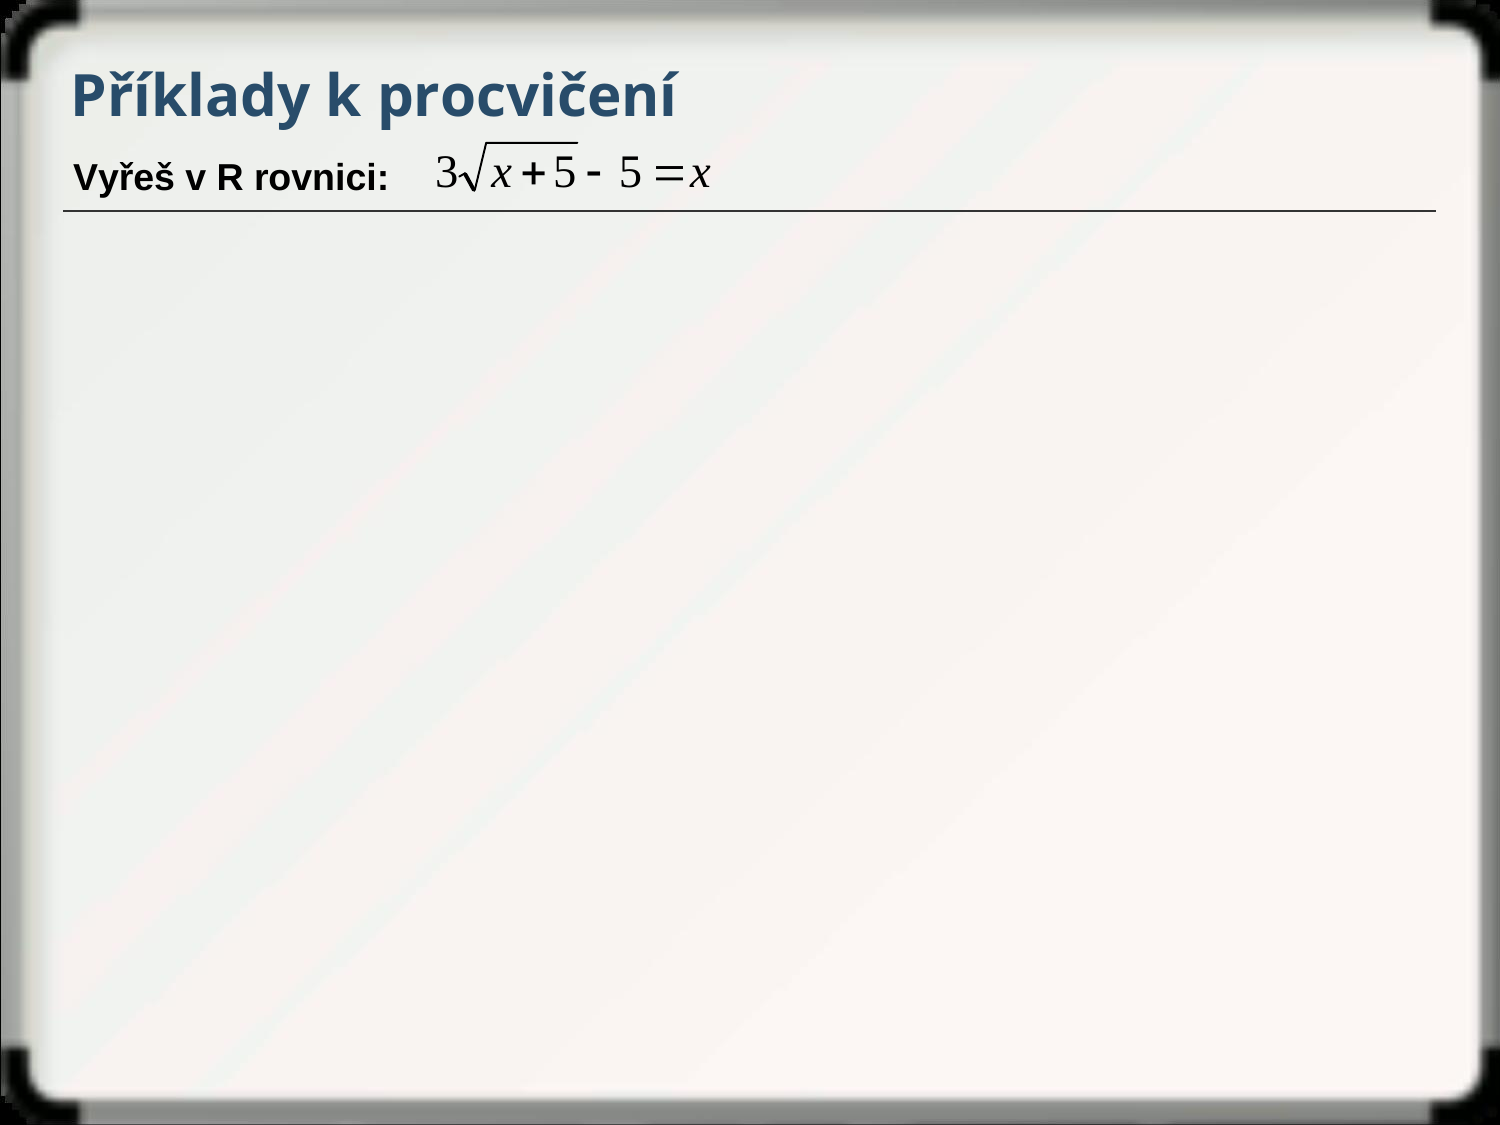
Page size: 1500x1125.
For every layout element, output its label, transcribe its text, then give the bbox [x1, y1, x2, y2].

picture [0, 0, 1500, 1125]
text_box Příklady k procvičení [55, 54, 1391, 149]
chart [429, 132, 721, 203]
text_box Vyřeš v R rovnici: [58, 128, 1410, 223]
